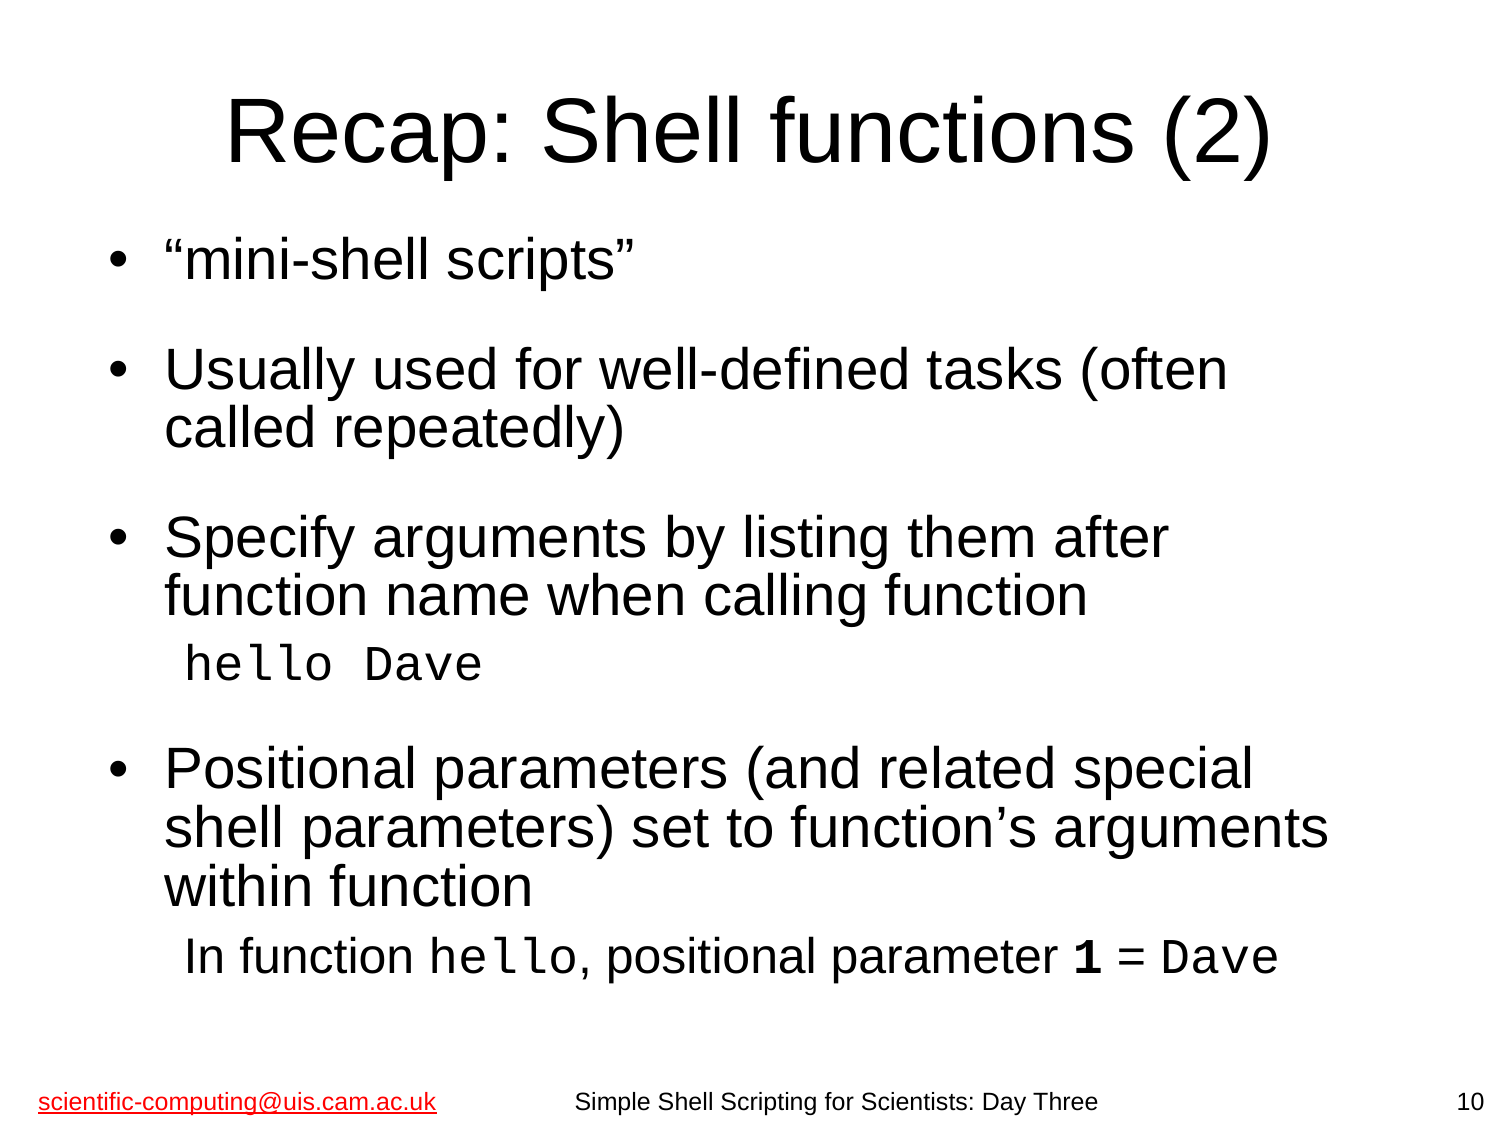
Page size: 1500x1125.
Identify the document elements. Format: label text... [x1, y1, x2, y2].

title Recap: Shell functions (2) [112, 62, 1388, 201]
list “mini-shell scripts” Usually used for well-defined tasks (often called repeatedly) Specify arguments by listing them after function name when calling function hello Dave Positional parameters (and related special shell parameters) set to function’s arguments within function In function hello, positional parameter 1 = Dave [93, 224, 1407, 1038]
